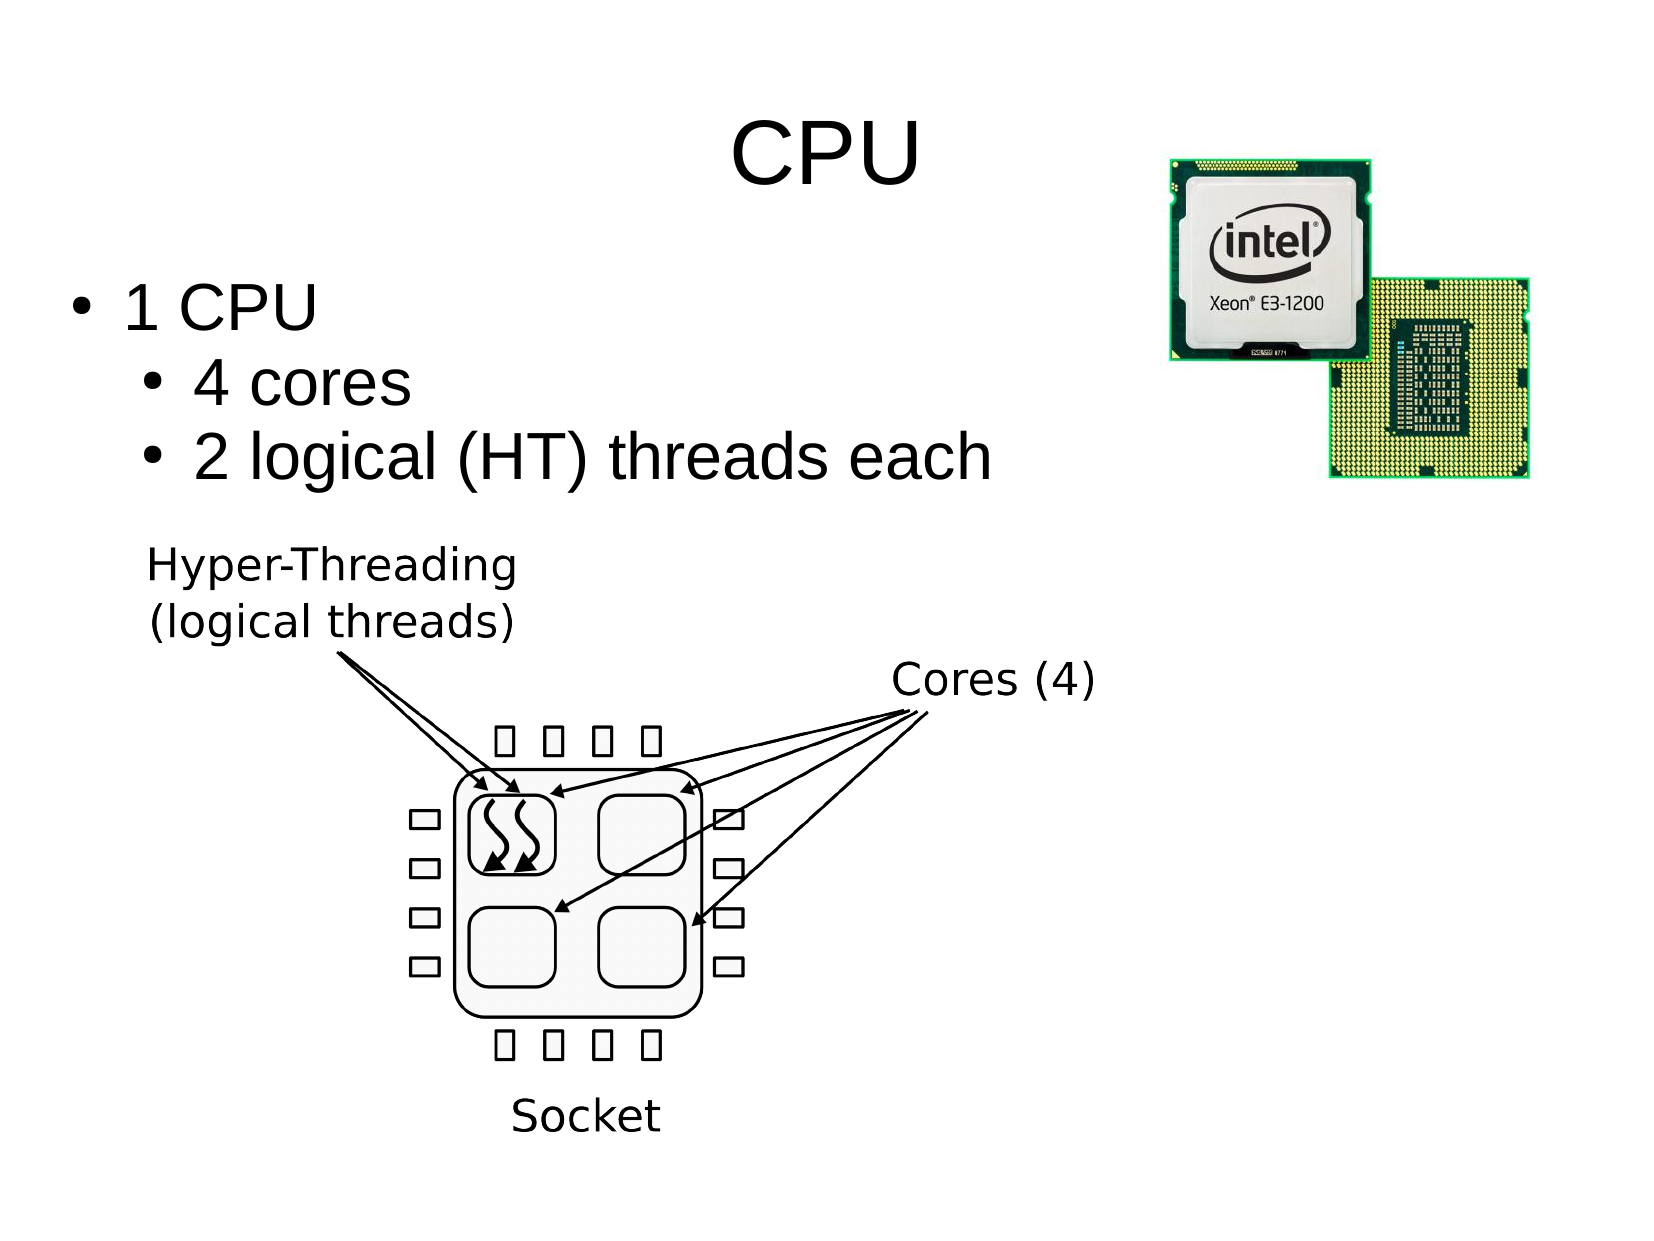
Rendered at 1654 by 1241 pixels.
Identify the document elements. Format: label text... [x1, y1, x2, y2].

picture [150, 546, 1093, 1132]
picture [1160, 149, 1538, 262]
title CPU [82, 49, 1571, 257]
text_box 1 CPU 4 cores 2 logical (HT) threads each [37, 262, 1538, 1144]
